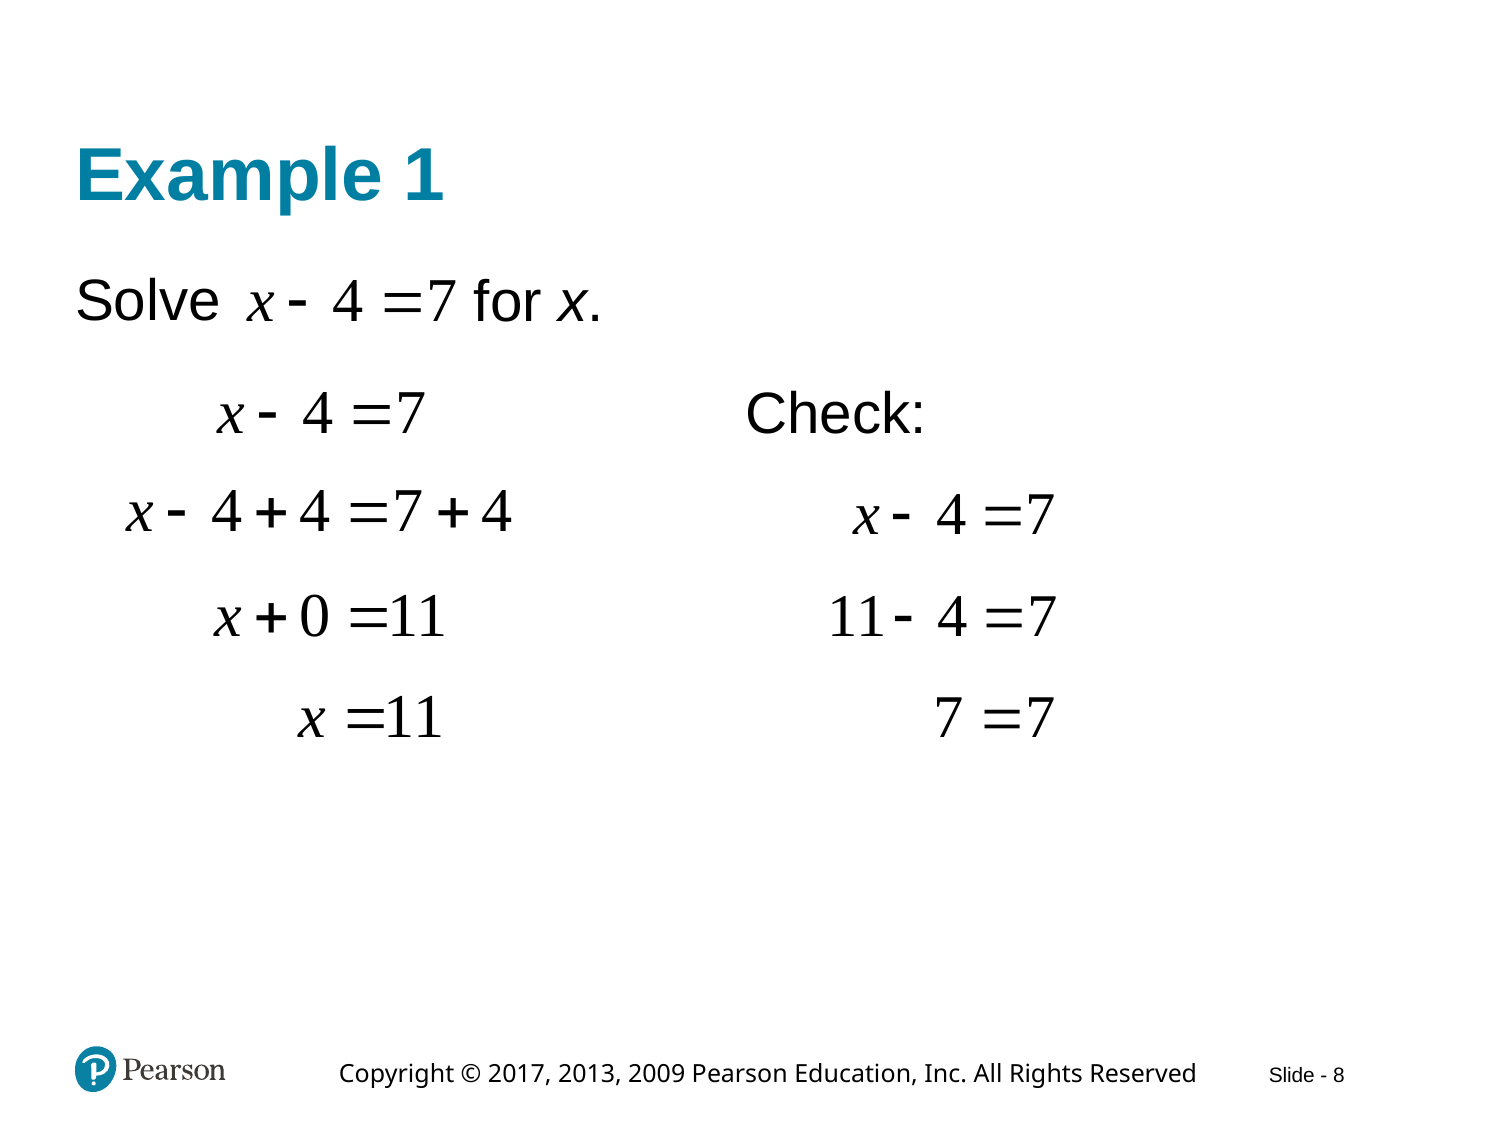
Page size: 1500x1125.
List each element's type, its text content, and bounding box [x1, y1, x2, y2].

chart [930, 690, 1059, 745]
list for x. [473, 262, 625, 323]
chart [830, 589, 1062, 643]
chart [119, 483, 518, 539]
chart [291, 689, 445, 745]
chart [210, 385, 431, 442]
list Check: [745, 375, 943, 438]
chart [846, 487, 1060, 542]
list Solve [75, 262, 225, 338]
chart [207, 588, 448, 644]
title Example 1 [75, 35, 1425, 216]
chart [241, 273, 462, 329]
